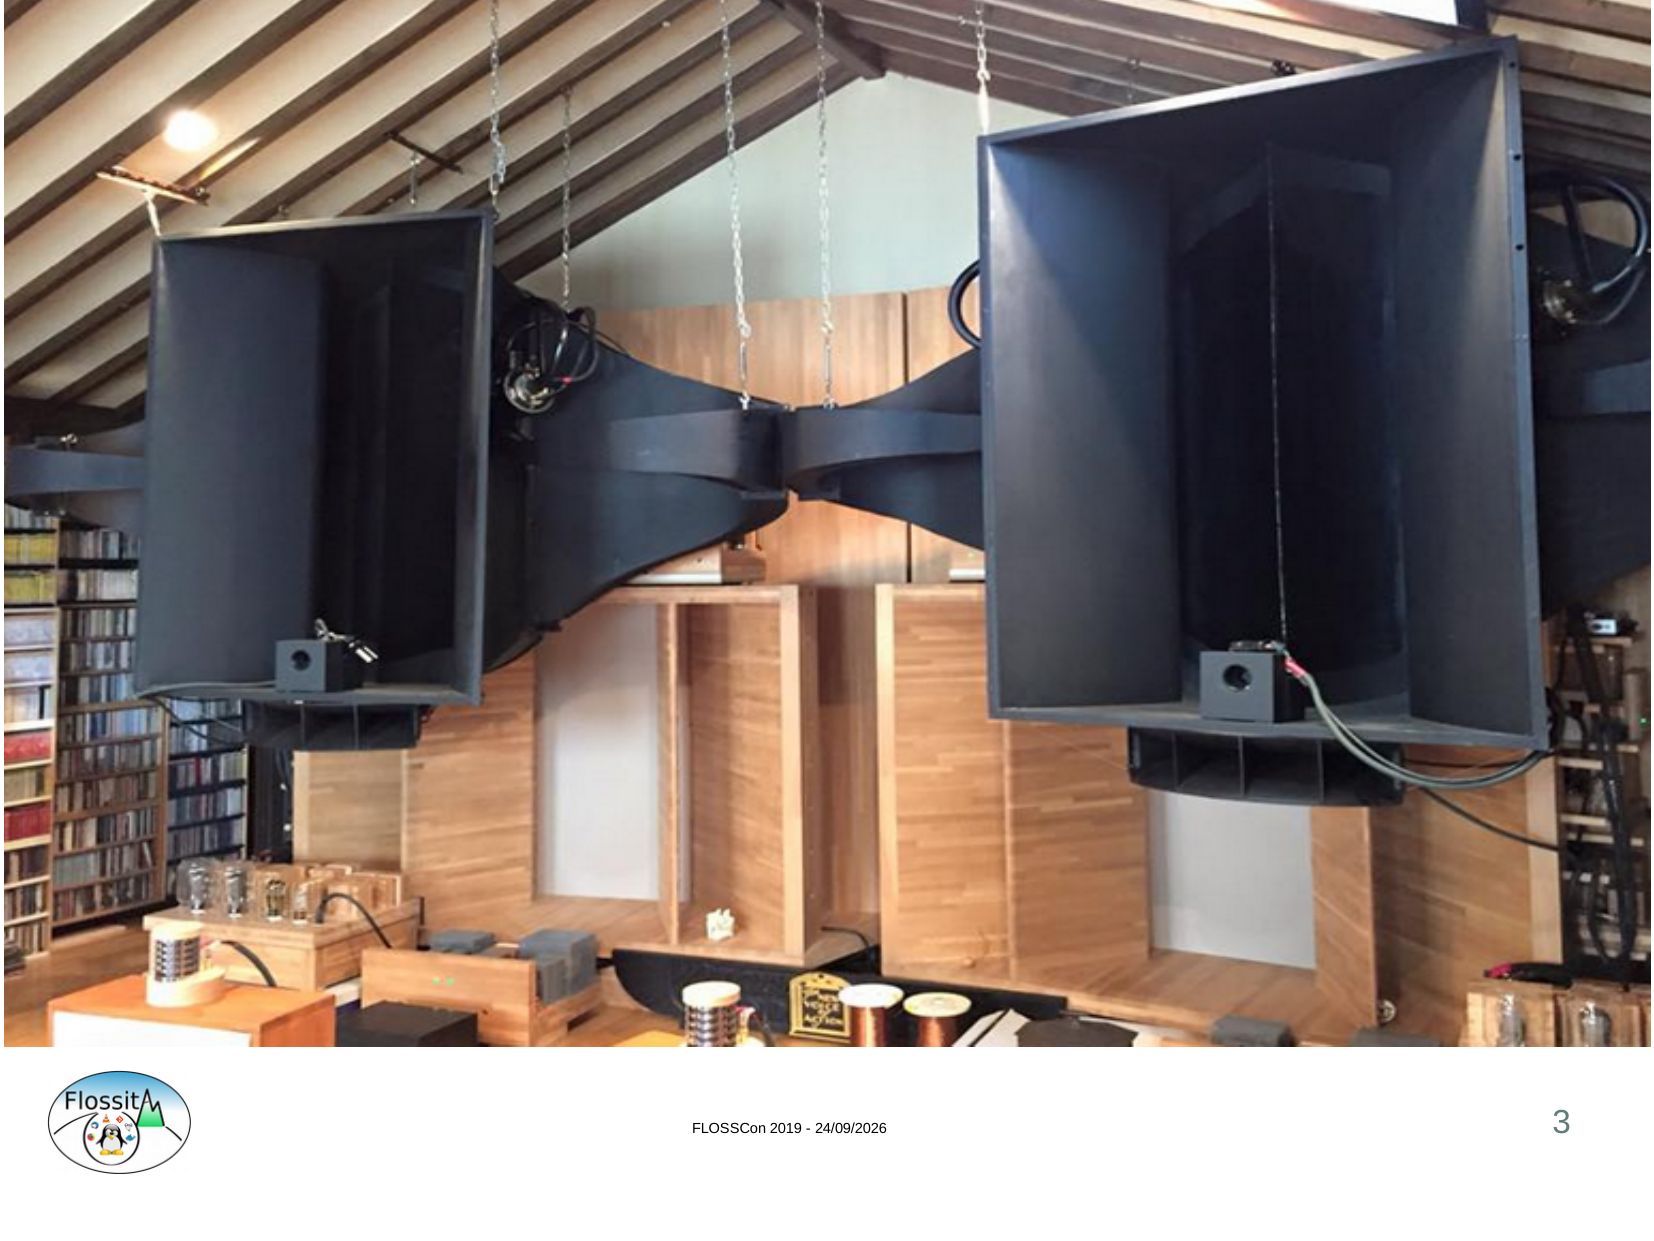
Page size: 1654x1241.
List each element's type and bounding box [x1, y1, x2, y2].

picture [47, 1070, 191, 1174]
picture [4, 0, 1651, 1047]
